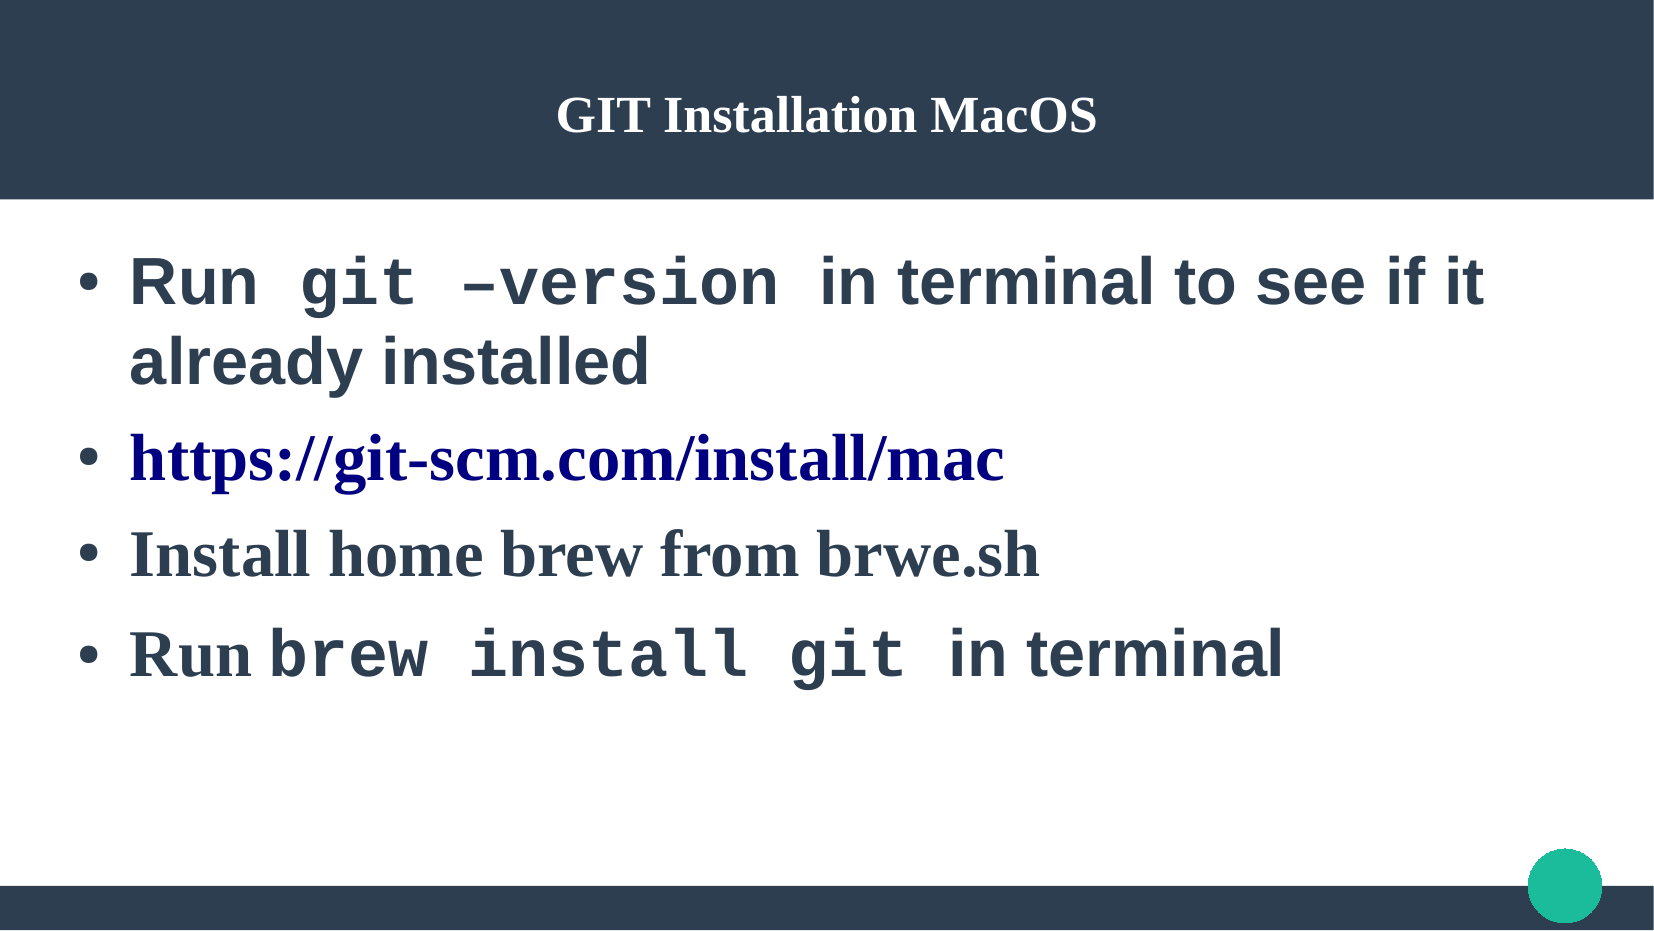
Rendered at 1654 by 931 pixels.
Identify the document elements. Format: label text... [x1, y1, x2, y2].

title GIT Installation MacOS [82, 37, 1571, 193]
list Run git –version in terminal to see if it already installed https://git-scm.com/install/mac Install home brew from brwe.sh Run brew install git in terminal [59, 243, 1595, 864]
